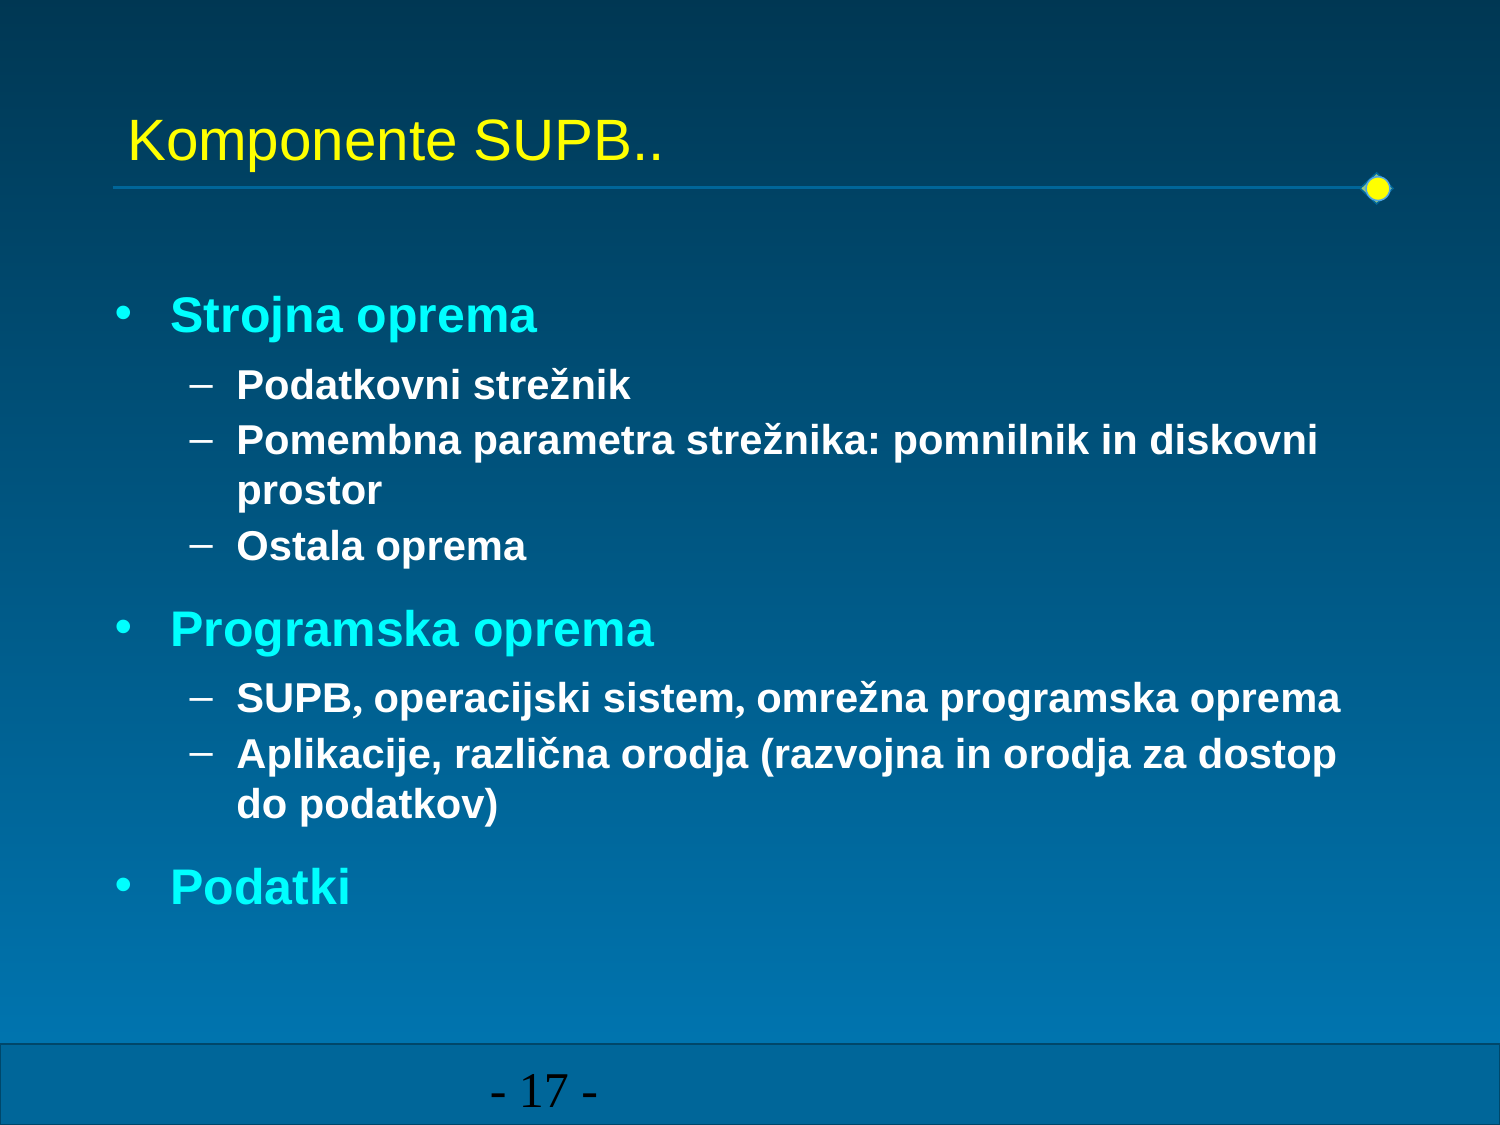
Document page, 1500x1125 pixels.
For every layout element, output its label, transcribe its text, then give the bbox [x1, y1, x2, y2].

list Strojna oprema Podatkovni strežnik Pomembna parametra strežnika: pomnilnik in diskovni prostor Ostala oprema Programska oprema SUPB, operacijski sistem, omrežna programska oprema Aplikacije, različna orodja (razvojna in orodja za dostop do podatkov) Podatki [99, 275, 1368, 987]
title Komponente SUPB.. [112, 94, 1388, 181]
